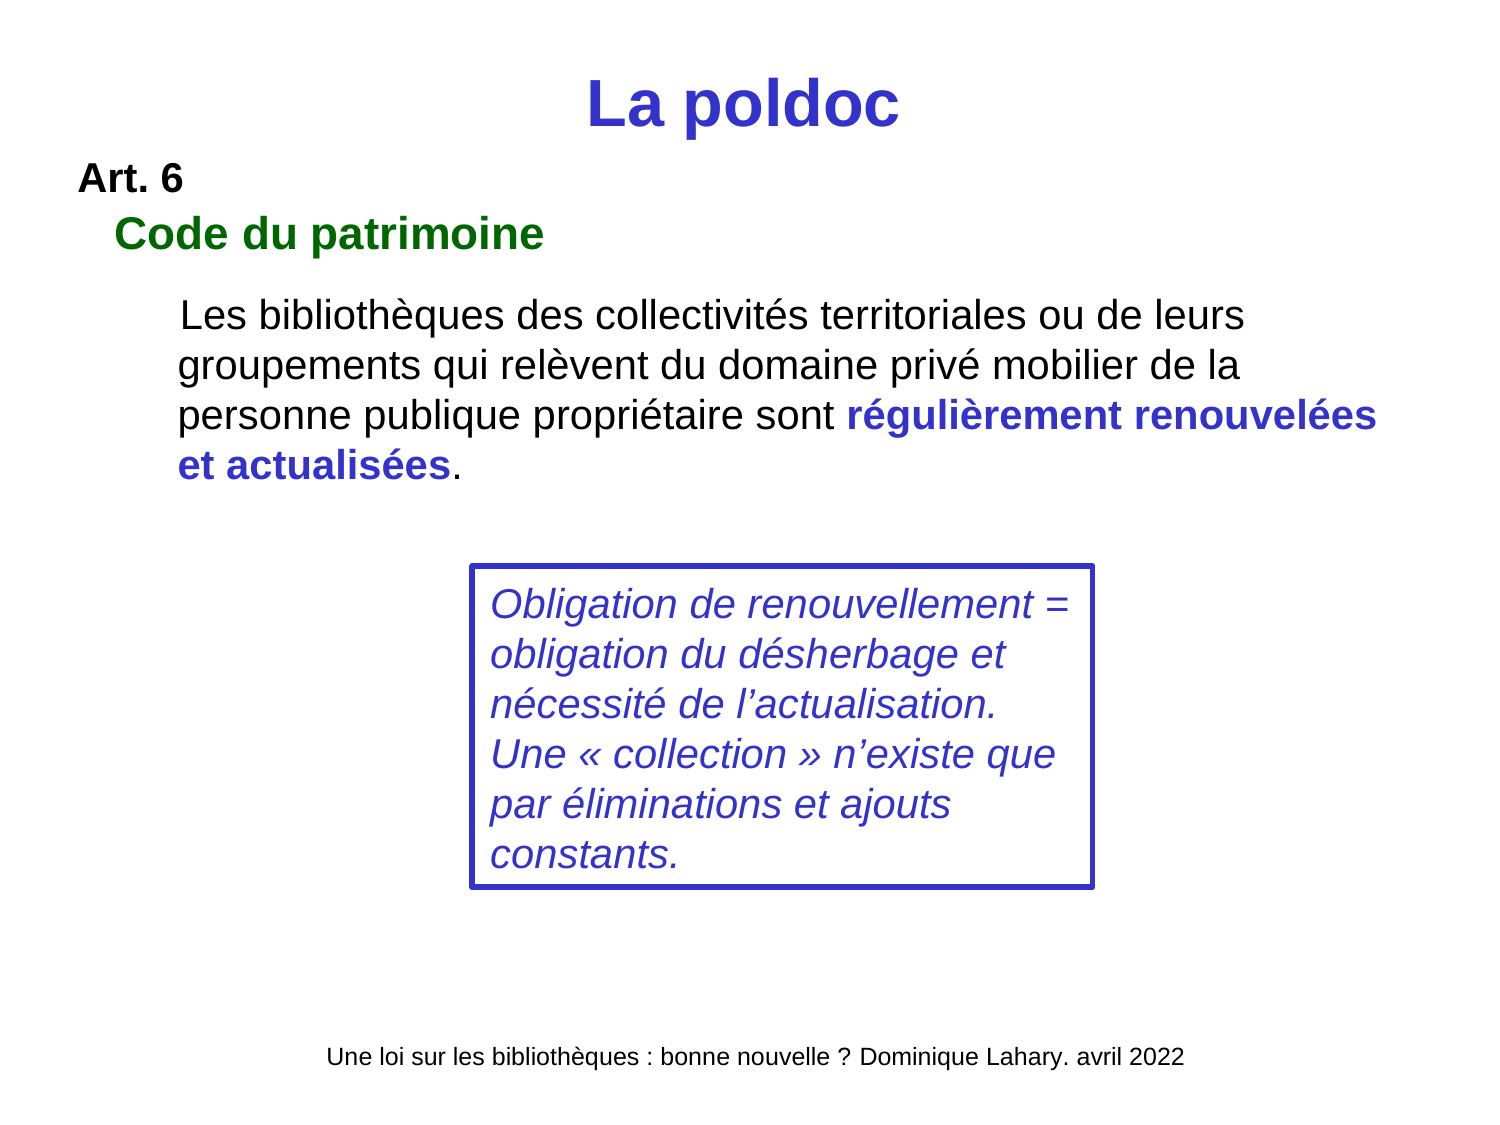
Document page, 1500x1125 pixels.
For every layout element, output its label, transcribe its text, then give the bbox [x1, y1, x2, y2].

text_box La poldoc [49, 0, 1438, 200]
text_box Une loi sur les bibliothèques : bonne nouvelle ? Dominique Lahary. avril 2022 [56, 1032, 1457, 1108]
text_box Obligation de renouvellement = obligation du désherbage et nécessité de l’actualisation. Une « collection » n’existe que par éliminations et ajouts constants. [472, 566, 1093, 888]
text_box Art. 6 [62, 143, 294, 259]
text_box Code du patrimoine Les bibliothèques des collectivités territoriales ou de leurs groupements qui relèvent du domaine privé mobilier de la personne publique propriétaire sont régulièrement renouvelées et actualisées. [100, 196, 1400, 496]
